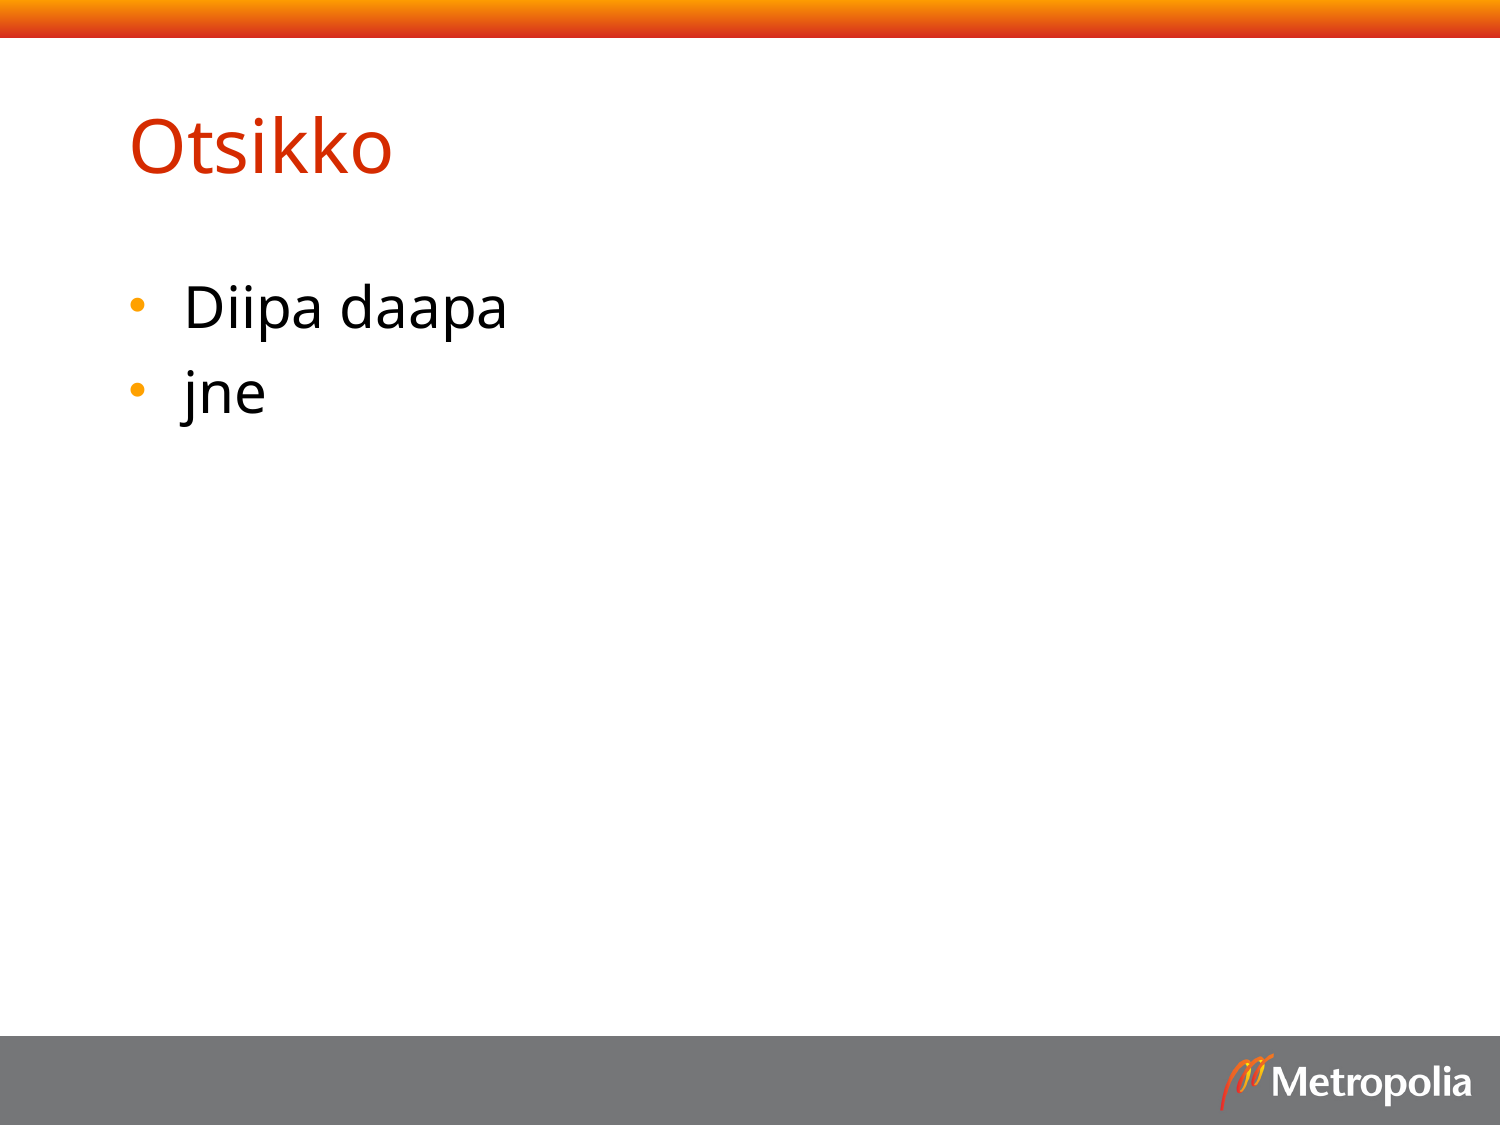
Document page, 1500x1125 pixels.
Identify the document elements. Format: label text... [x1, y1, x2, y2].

picture [0, 1036, 1500, 1125]
list Diipa daapa jne [112, 262, 1388, 1001]
title Otsikko [113, 49, 1389, 238]
